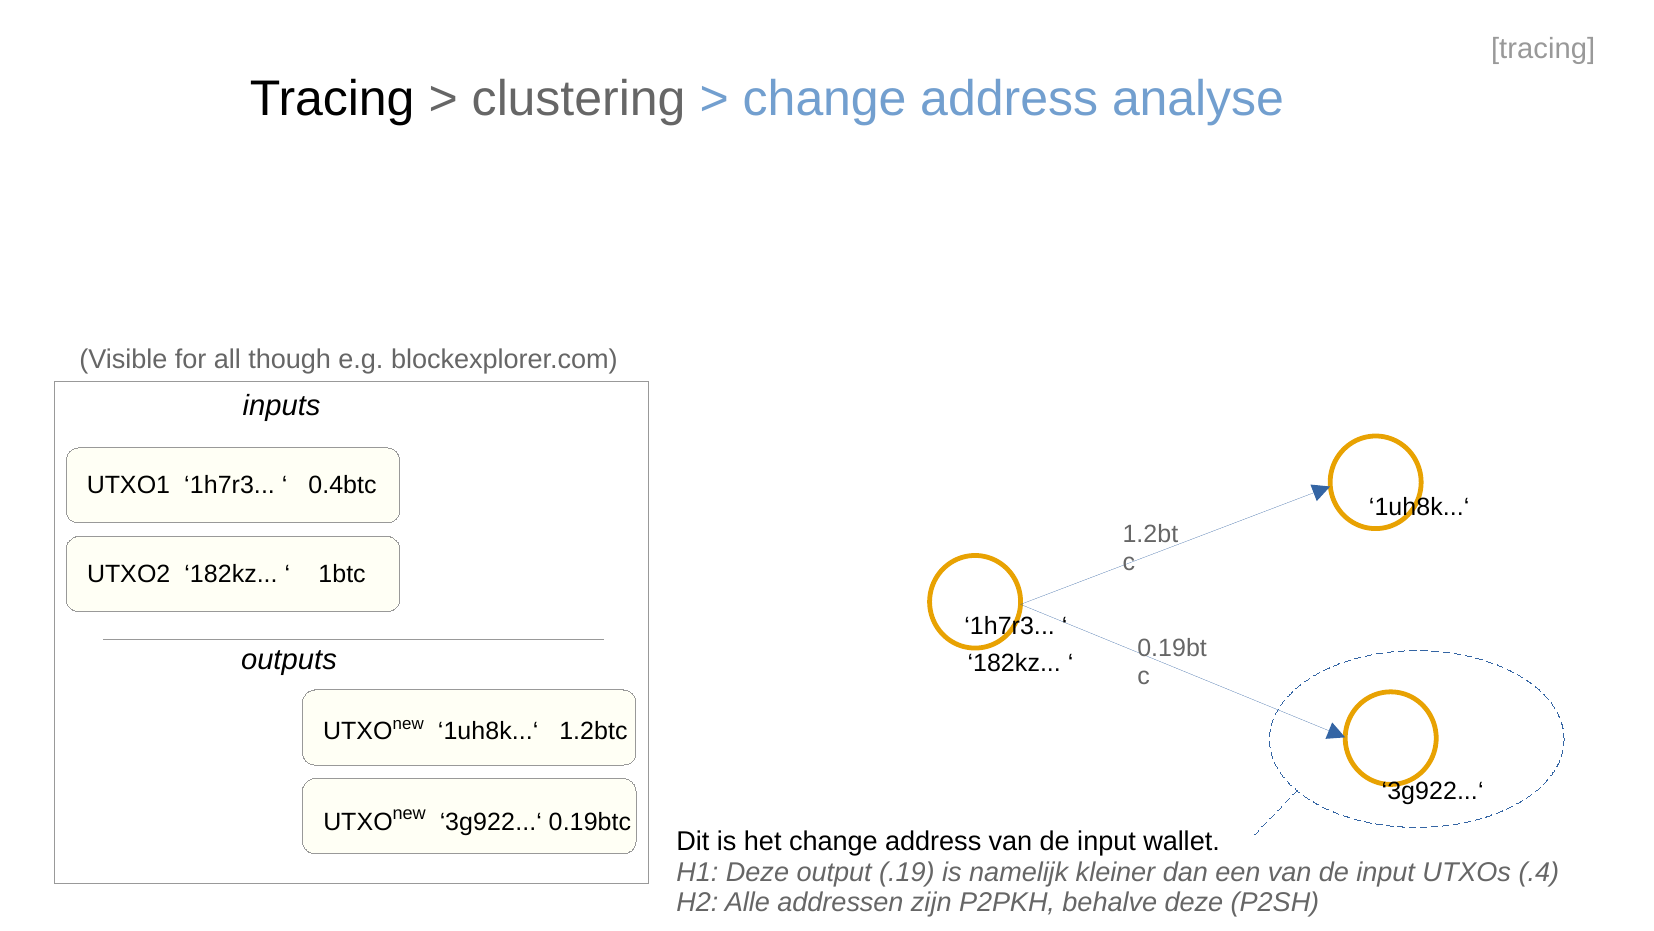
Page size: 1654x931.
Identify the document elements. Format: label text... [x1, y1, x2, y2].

text_box inputs [227, 381, 461, 436]
text_box [1330, 436, 1422, 524]
text_box [54, 381, 649, 884]
text_box Dit is het change address van de input wallet. H1: Deze output (.19) is namelijk kleiner dan een van de input UTXOs (.4) H2: Alle addressen zijn P2PKH, behalve deze (P2SH) [661, 819, 1642, 931]
text_box 0.19btc [1122, 626, 1235, 670]
text_box (Visible for all though e.g. blockexplorer.com) [64, 336, 637, 382]
text_box UTXOnew ‘1uh8k...‘ 1.2btc [308, 705, 649, 794]
text_box outputs [226, 635, 459, 690]
text_box [1269, 650, 1565, 828]
text_box UTXO2 ‘182kz... ‘ 1btc [72, 552, 394, 624]
text_box UTXOnew ‘3g922...‘ 0.19btc [308, 794, 649, 873]
text_box ‘182kz... ‘ [952, 641, 1096, 685]
text_box 1.2btc [1107, 512, 1206, 556]
text_box ‘1uh8k...‘ [1354, 485, 1491, 529]
text_box Tracing > clustering > change address analyse [235, 62, 1302, 189]
text_box [929, 555, 1021, 640]
text_box ‘1h7r3... ‘ [949, 604, 1090, 648]
text_box [tracing] [1476, 25, 1623, 77]
text_box UTXO1 ‘1h7r3... ‘ 0.4btc [72, 463, 394, 535]
